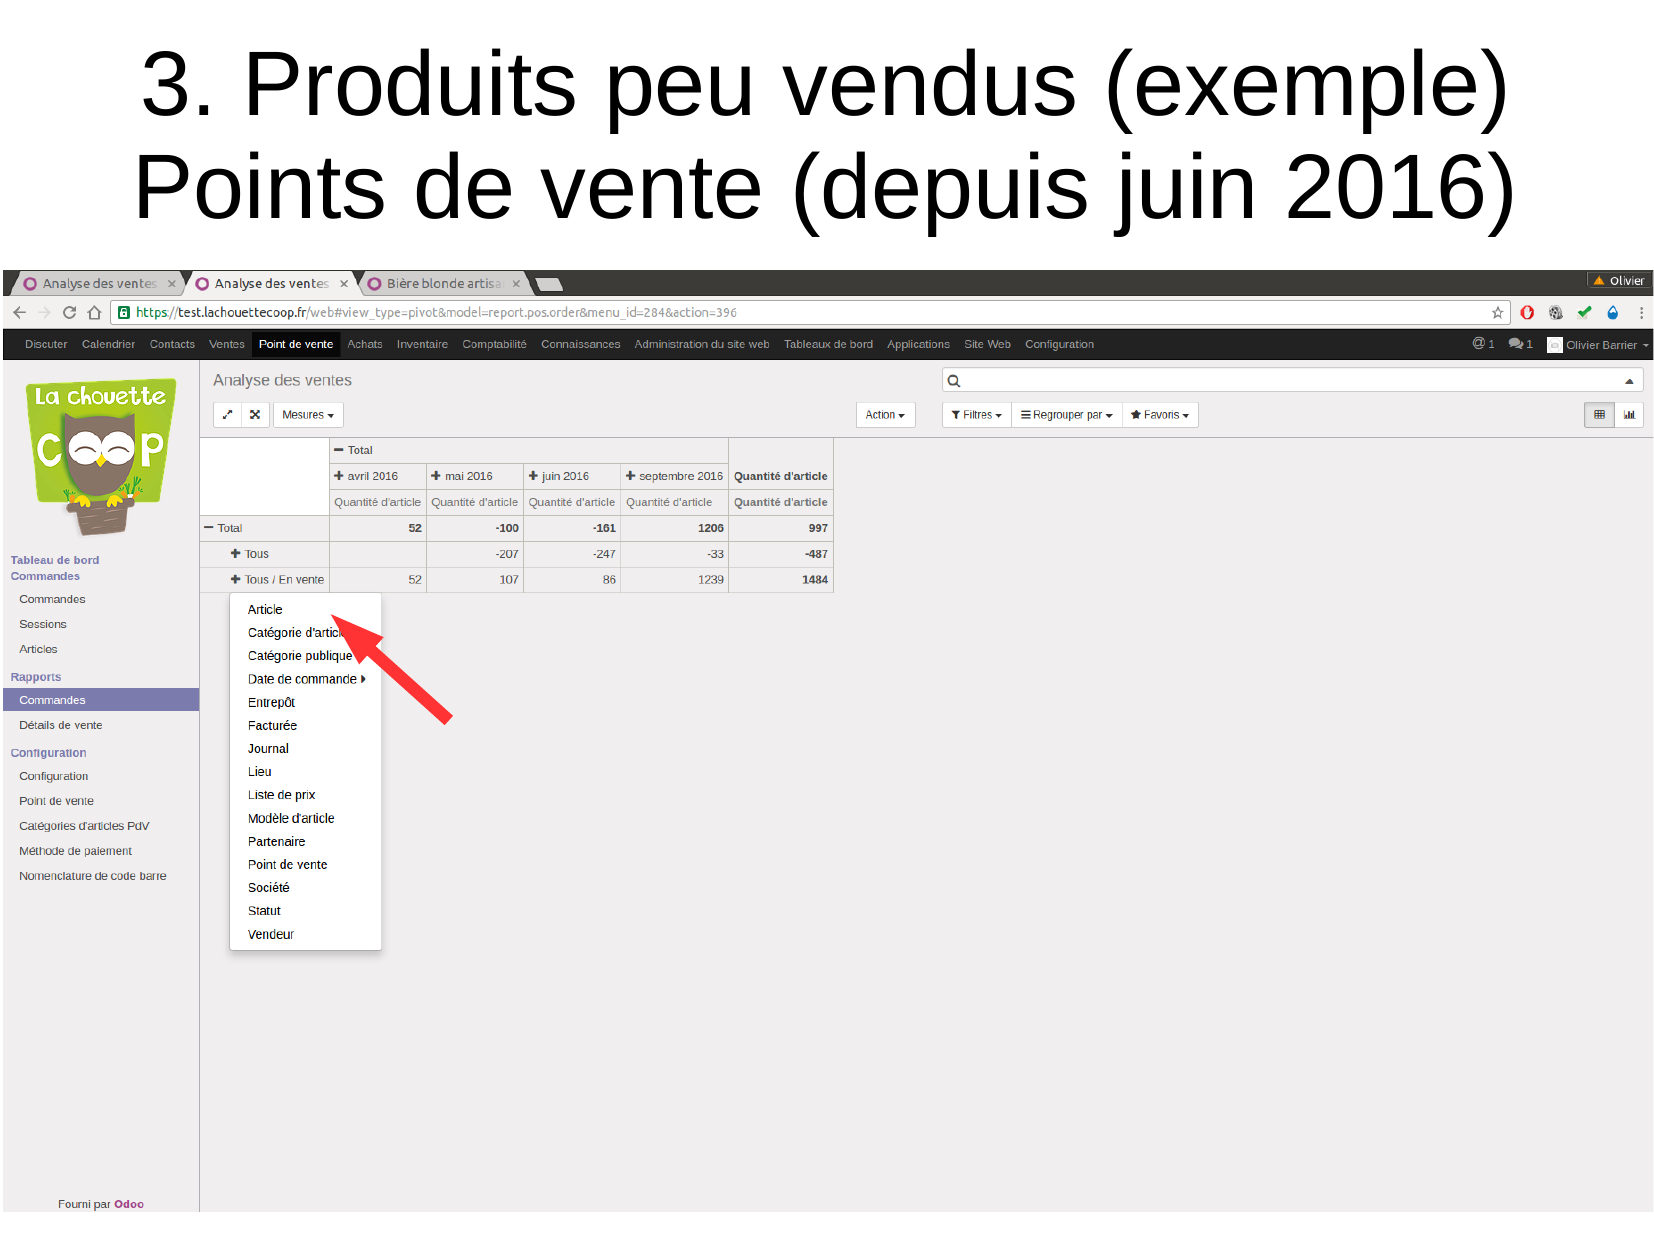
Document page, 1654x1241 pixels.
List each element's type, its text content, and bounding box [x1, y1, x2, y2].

picture [3, 270, 1654, 1212]
title 3. Produits peu vendus (exemple) Points de vente (depuis juin 2016) [82, 31, 1571, 239]
